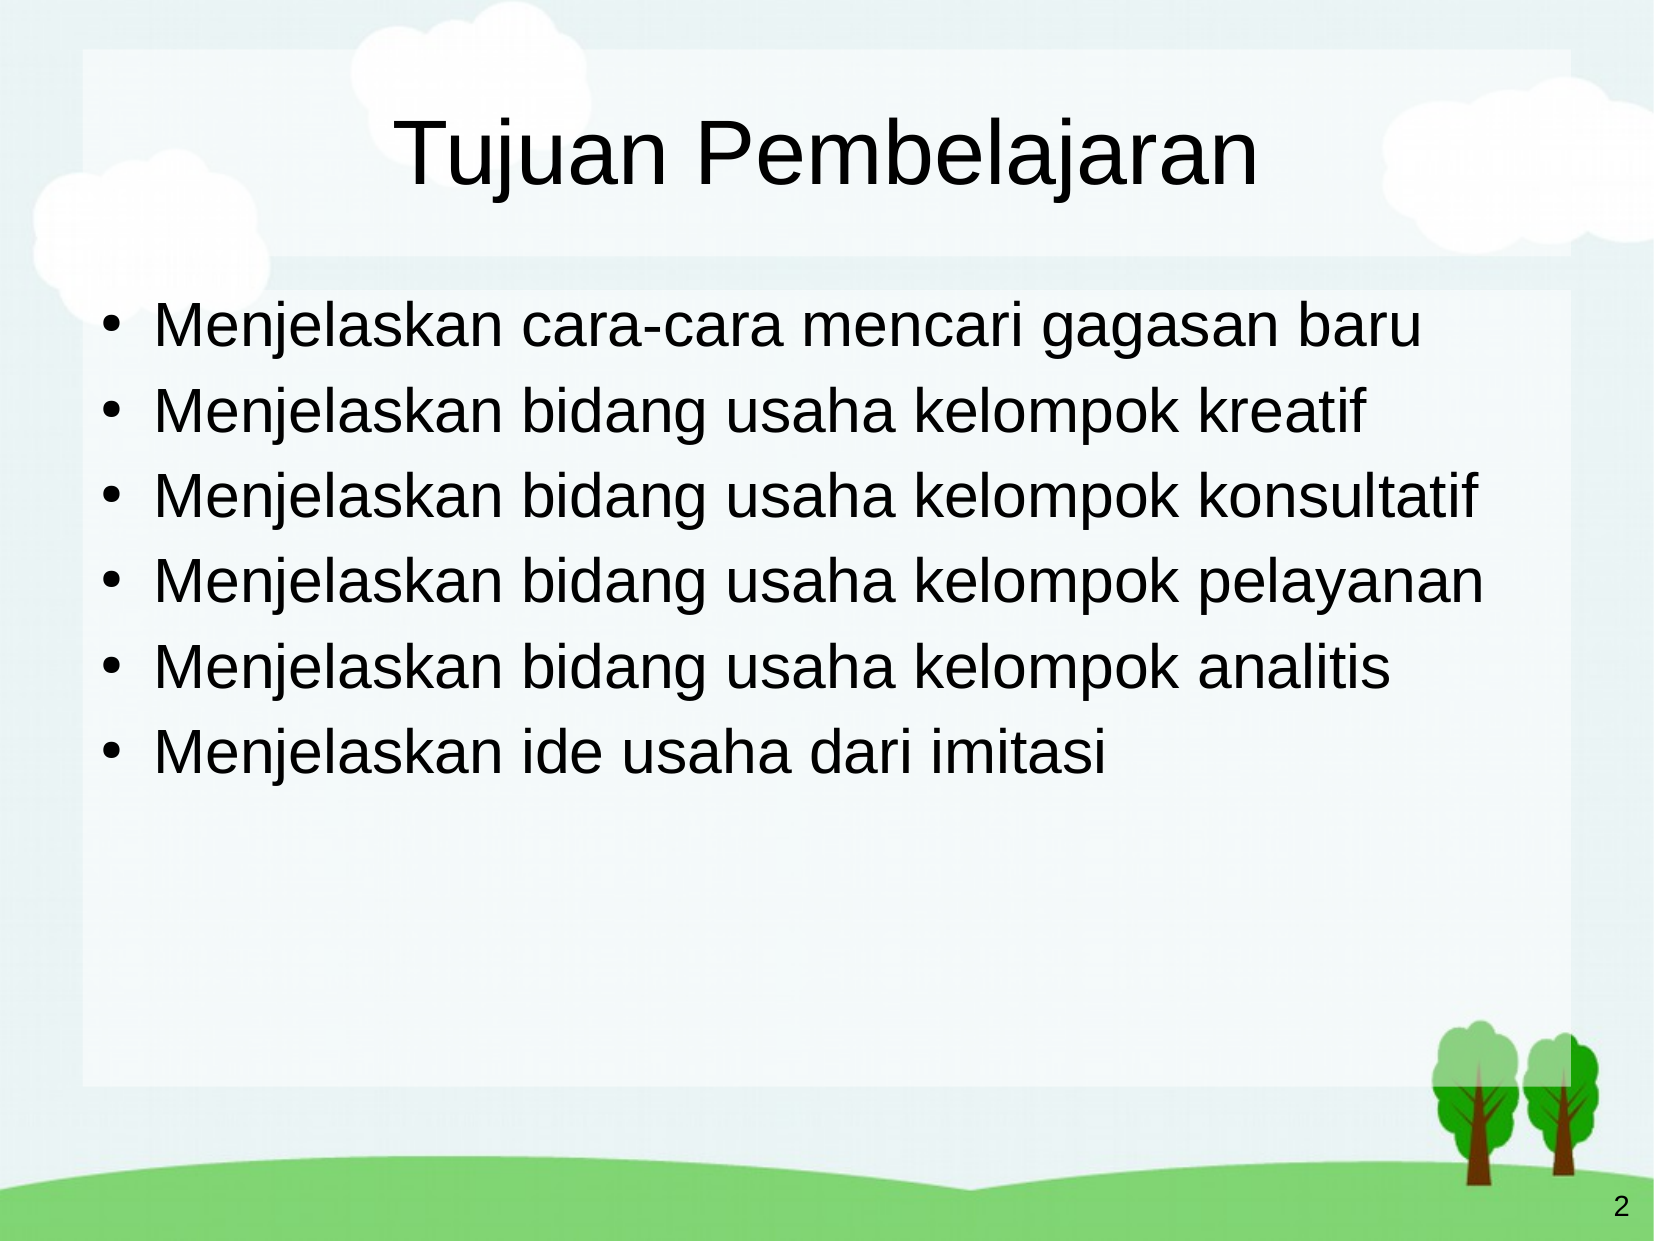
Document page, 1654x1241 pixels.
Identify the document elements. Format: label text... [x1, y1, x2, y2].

title Tujuan Pembelajaran [82, 49, 1571, 257]
picture [0, 0, 1654, 1241]
list Menjelaskan cara-cara mencari gagasan baru Menjelaskan bidang usaha kelompok kreatif Menjelaskan bidang usaha kelompok konsultatif Menjelaskan bidang usaha kelompok pelayanan Menjelaskan bidang usaha kelompok analitis Menjelaskan ide usaha dari imitasi [82, 290, 1571, 1087]
